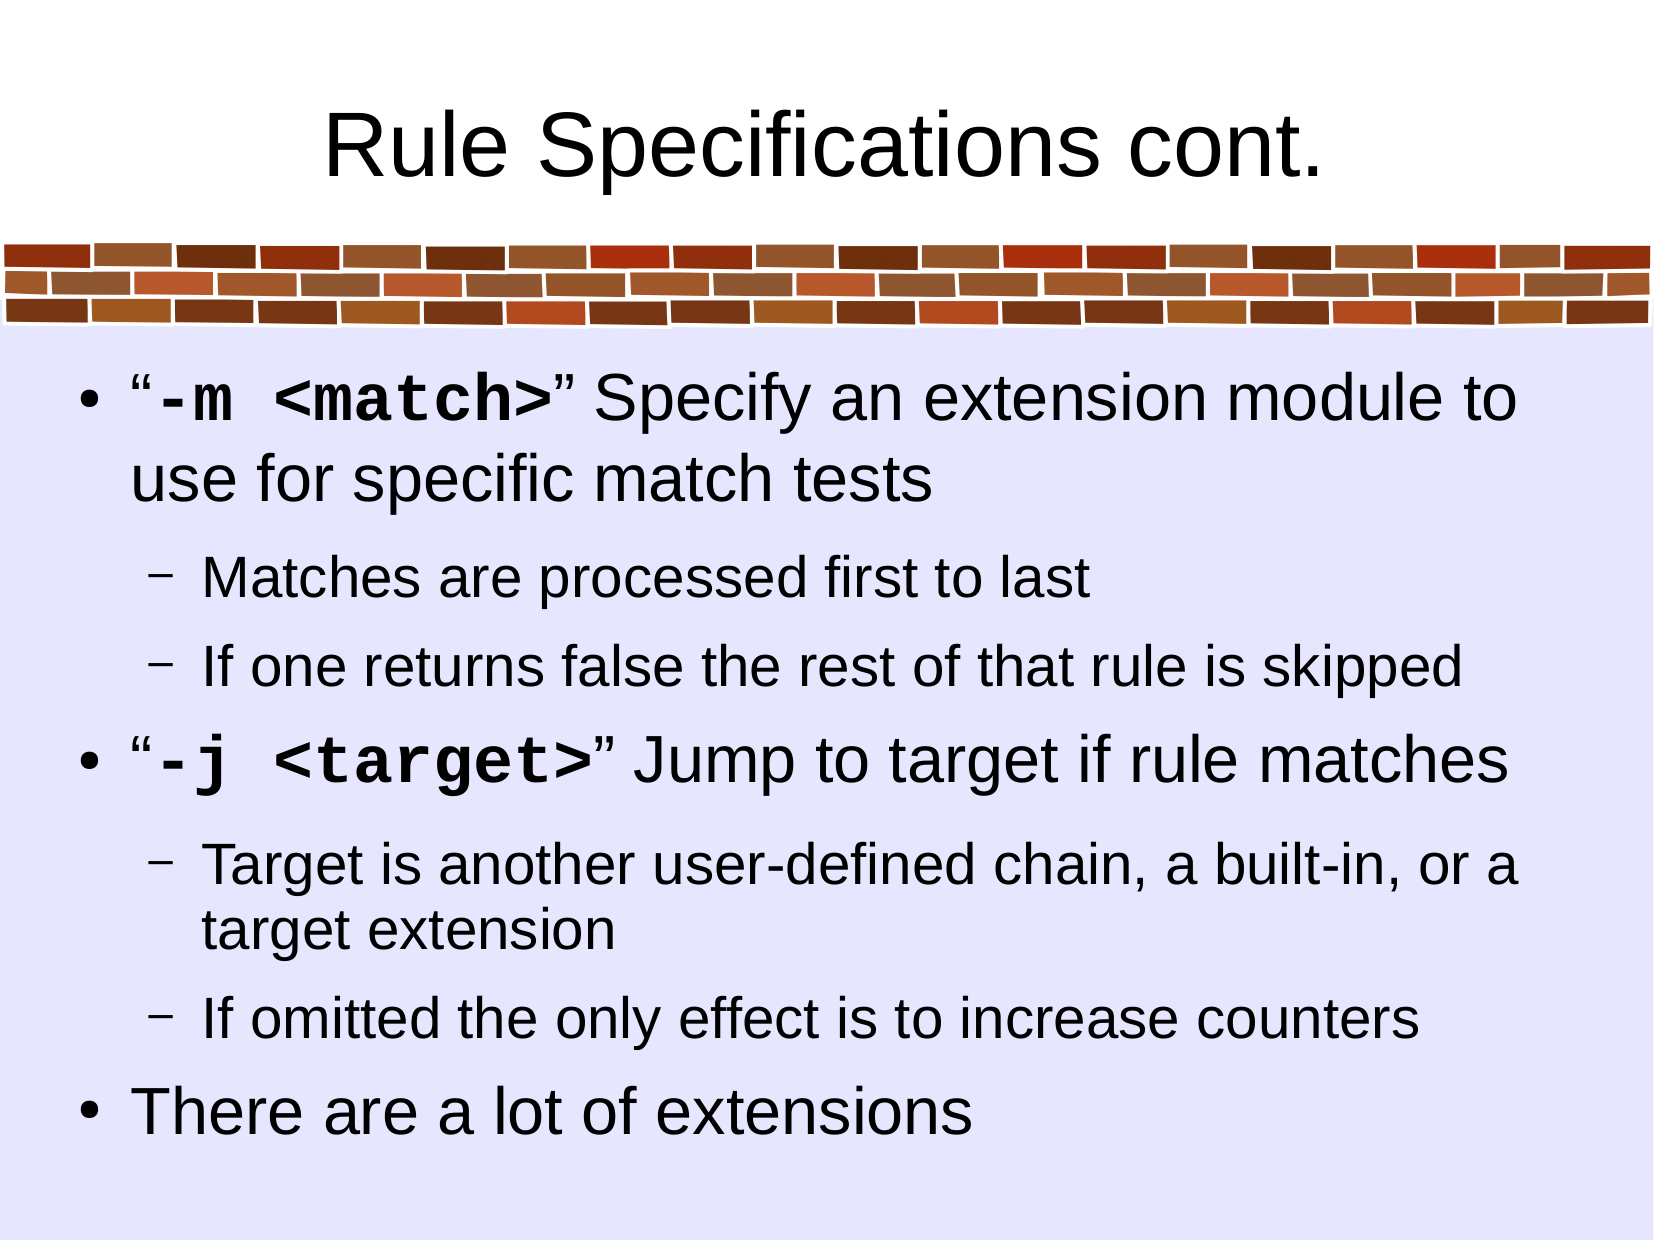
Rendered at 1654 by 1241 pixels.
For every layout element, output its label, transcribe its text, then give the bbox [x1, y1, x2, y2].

list “-m <match>” Specify an extension module to use for specific match tests Matches are processed first to last If one returns false the rest of that rule is skipped “-j <target>” Jump to target if rule matches Target is another user-defined chain, a built-in, or a target extension If omitted the only effect is to increase counters There are a lot of extensions [60, 360, 1591, 1156]
title Rule Specifications cont. [60, 49, 1591, 241]
picture [0, 239, 1654, 329]
